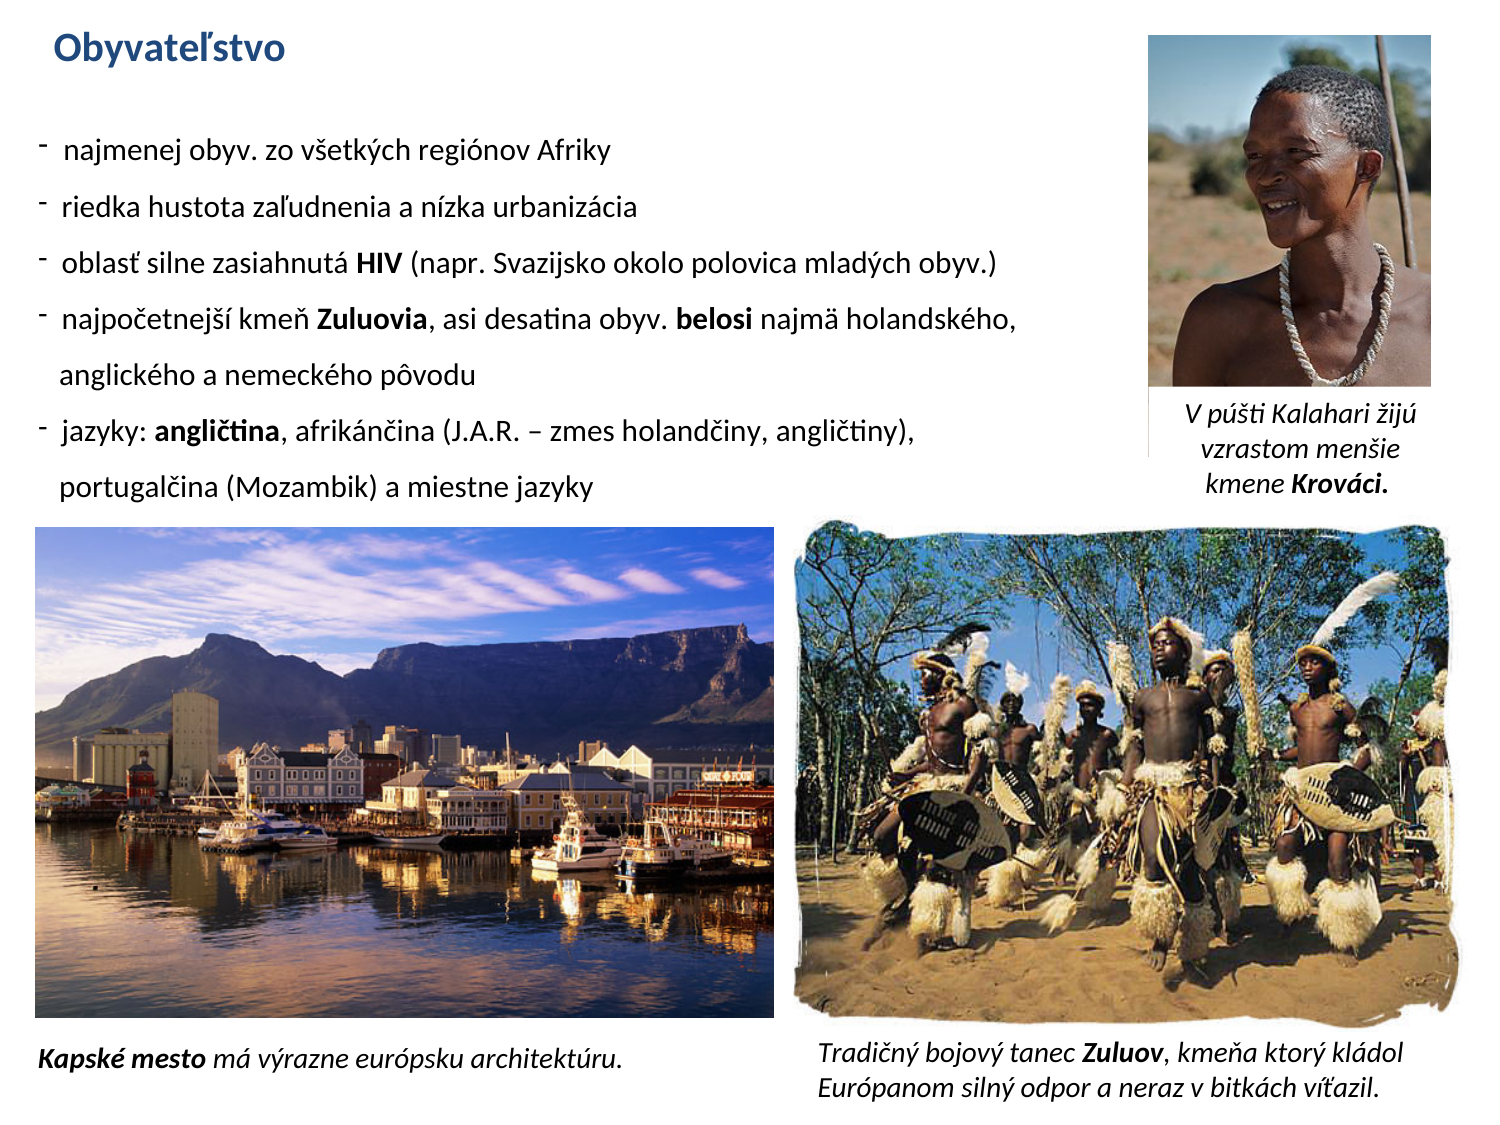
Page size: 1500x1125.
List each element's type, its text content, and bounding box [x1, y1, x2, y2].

text_box V púšti Kalahari žijú vzrastom menšie kmene Krováci. [1148, 386, 1454, 507]
text_box Tradičný bojový tanec Zuluov, kmeňa ktorý kládol Európanom silný odpor a neraz v bitkách víťazil. [802, 1025, 1460, 1111]
text_box Obyvateľstvo [0, 11, 610, 78]
picture [35, 515, 1467, 1032]
text_box Kapské mesto má výrazne európsku architektúru. [23, 1031, 774, 1082]
picture [1148, 35, 1431, 386]
text_box najmenej obyv. zo všetkých regiónov Afriky riedka hustota zaľudnenia a nízka urbanizácia oblasť silne zasiahnutá HIV (napr. Svazijsko okolo polovica mladých obyv.) najpočetnejší kmeň Zuluovia, asi desatina obyv. belosi najmä holandského, anglického a nemeckého pôvodu jazyky: angličtina, afrikánčina (J.A.R. – zmes holandčiny, angličtiny), portugalčina (Mozambik) a miestne jazyky [23, 99, 1075, 512]
